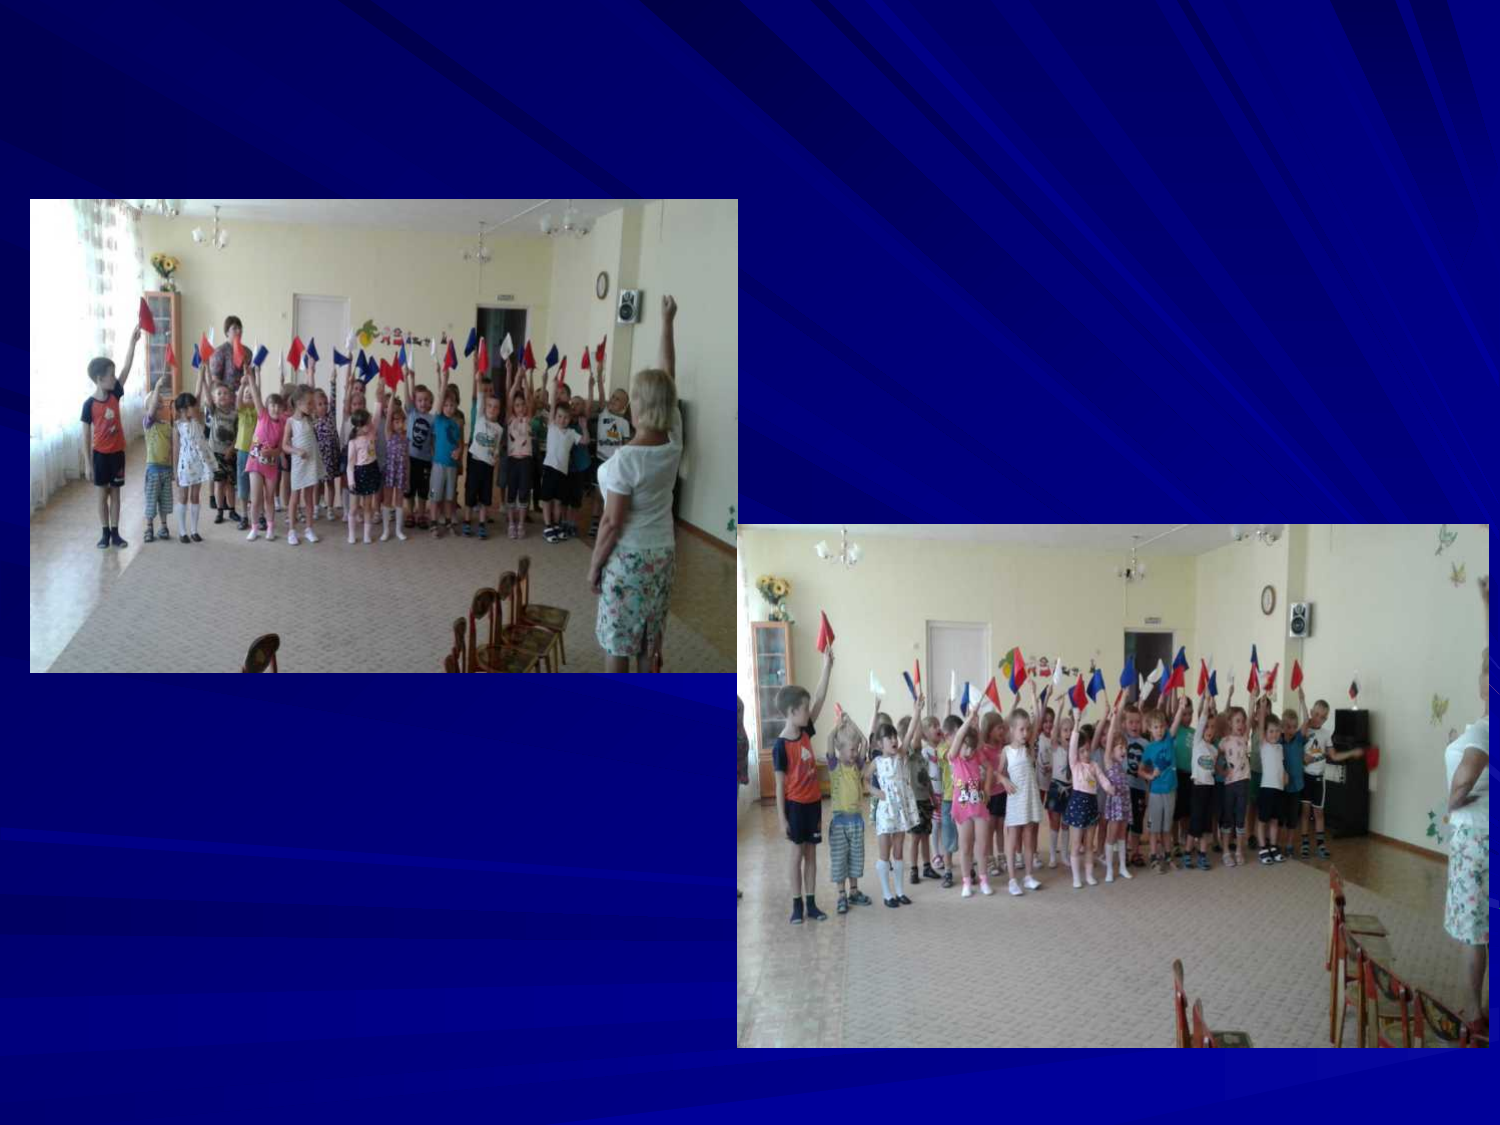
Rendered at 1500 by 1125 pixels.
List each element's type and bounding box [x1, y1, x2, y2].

picture [30, 199, 1489, 1048]
